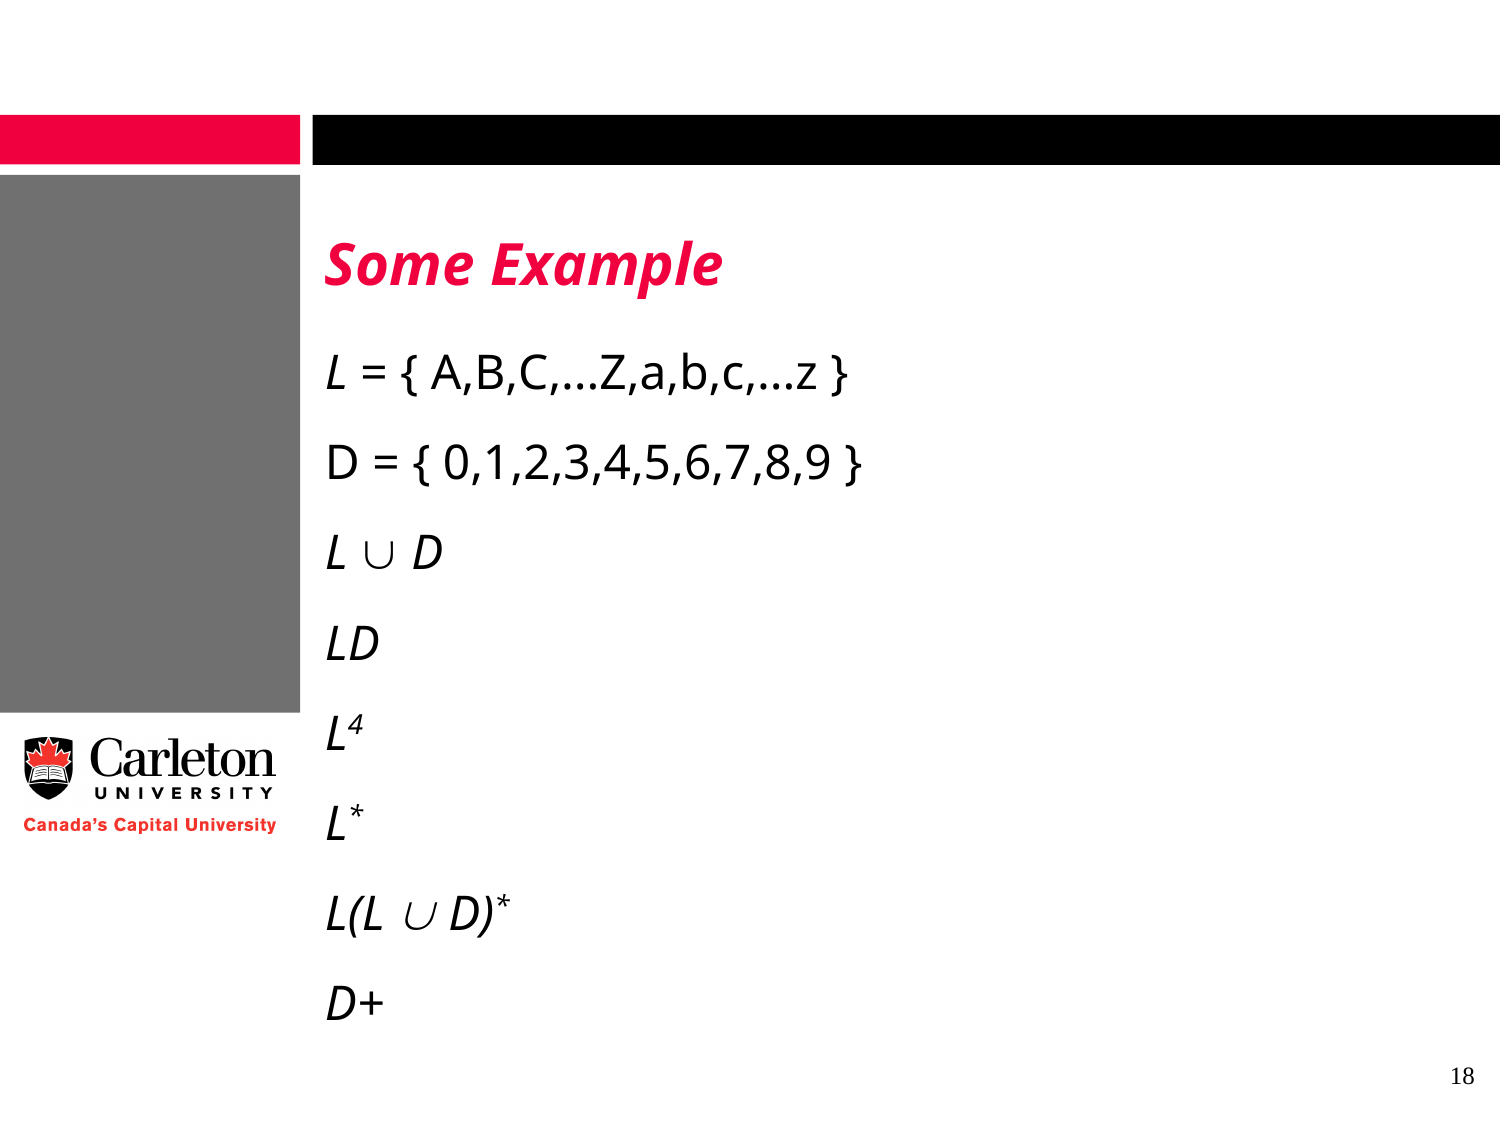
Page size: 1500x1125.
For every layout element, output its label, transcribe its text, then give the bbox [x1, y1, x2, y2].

title Some Example [324, 194, 1450, 324]
list L = { A,B,C,...Z,a,b,c,...z } D = { 0,1,2,3,4,5,6,7,8,9 } L  D LD L4 L* L(L  D)* D+ [324, 324, 1450, 1036]
picture [24, 737, 276, 834]
